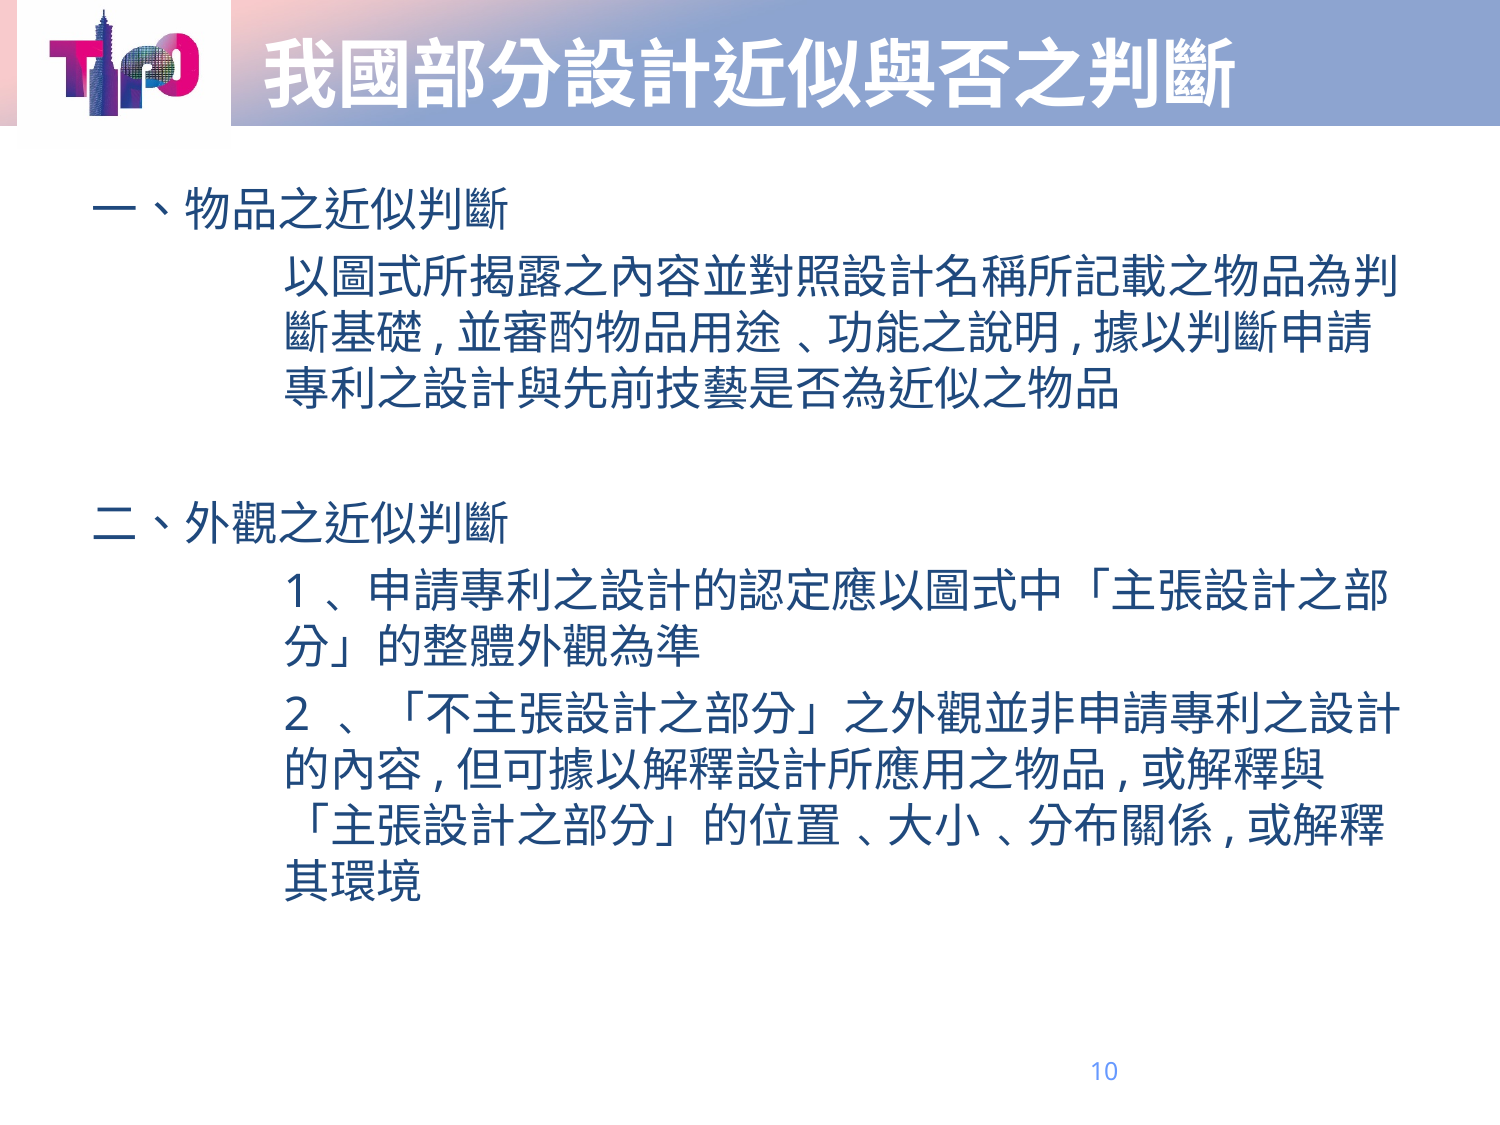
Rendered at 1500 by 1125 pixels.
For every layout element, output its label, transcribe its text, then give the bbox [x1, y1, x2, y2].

text_box 10 [1074, 1042, 1426, 1103]
title 我國部分設計近似與否之判斷 [0, 19, 1500, 145]
list 一、物品之近似判斷 以圖式所揭露之內容並對照設計名稱所記載之物品為判斷基礎,並審酌物品用途﹑功能之說明,據以判斷申請專利之設計與先前技藝是否為近似之物品 二、外觀之近似判斷 1﹑申請專利之設計的認定應以圖式中「主張設計之部分」的整體外觀為準 2 ﹑「不主張設計之部分」之外觀並非申請專利之設計的內容,但可據以解釋設計所應用之物品,或解釋與「主張設計之部分」的位置﹑大小﹑分布關係,或解釋其環境 [76, 172, 1427, 916]
